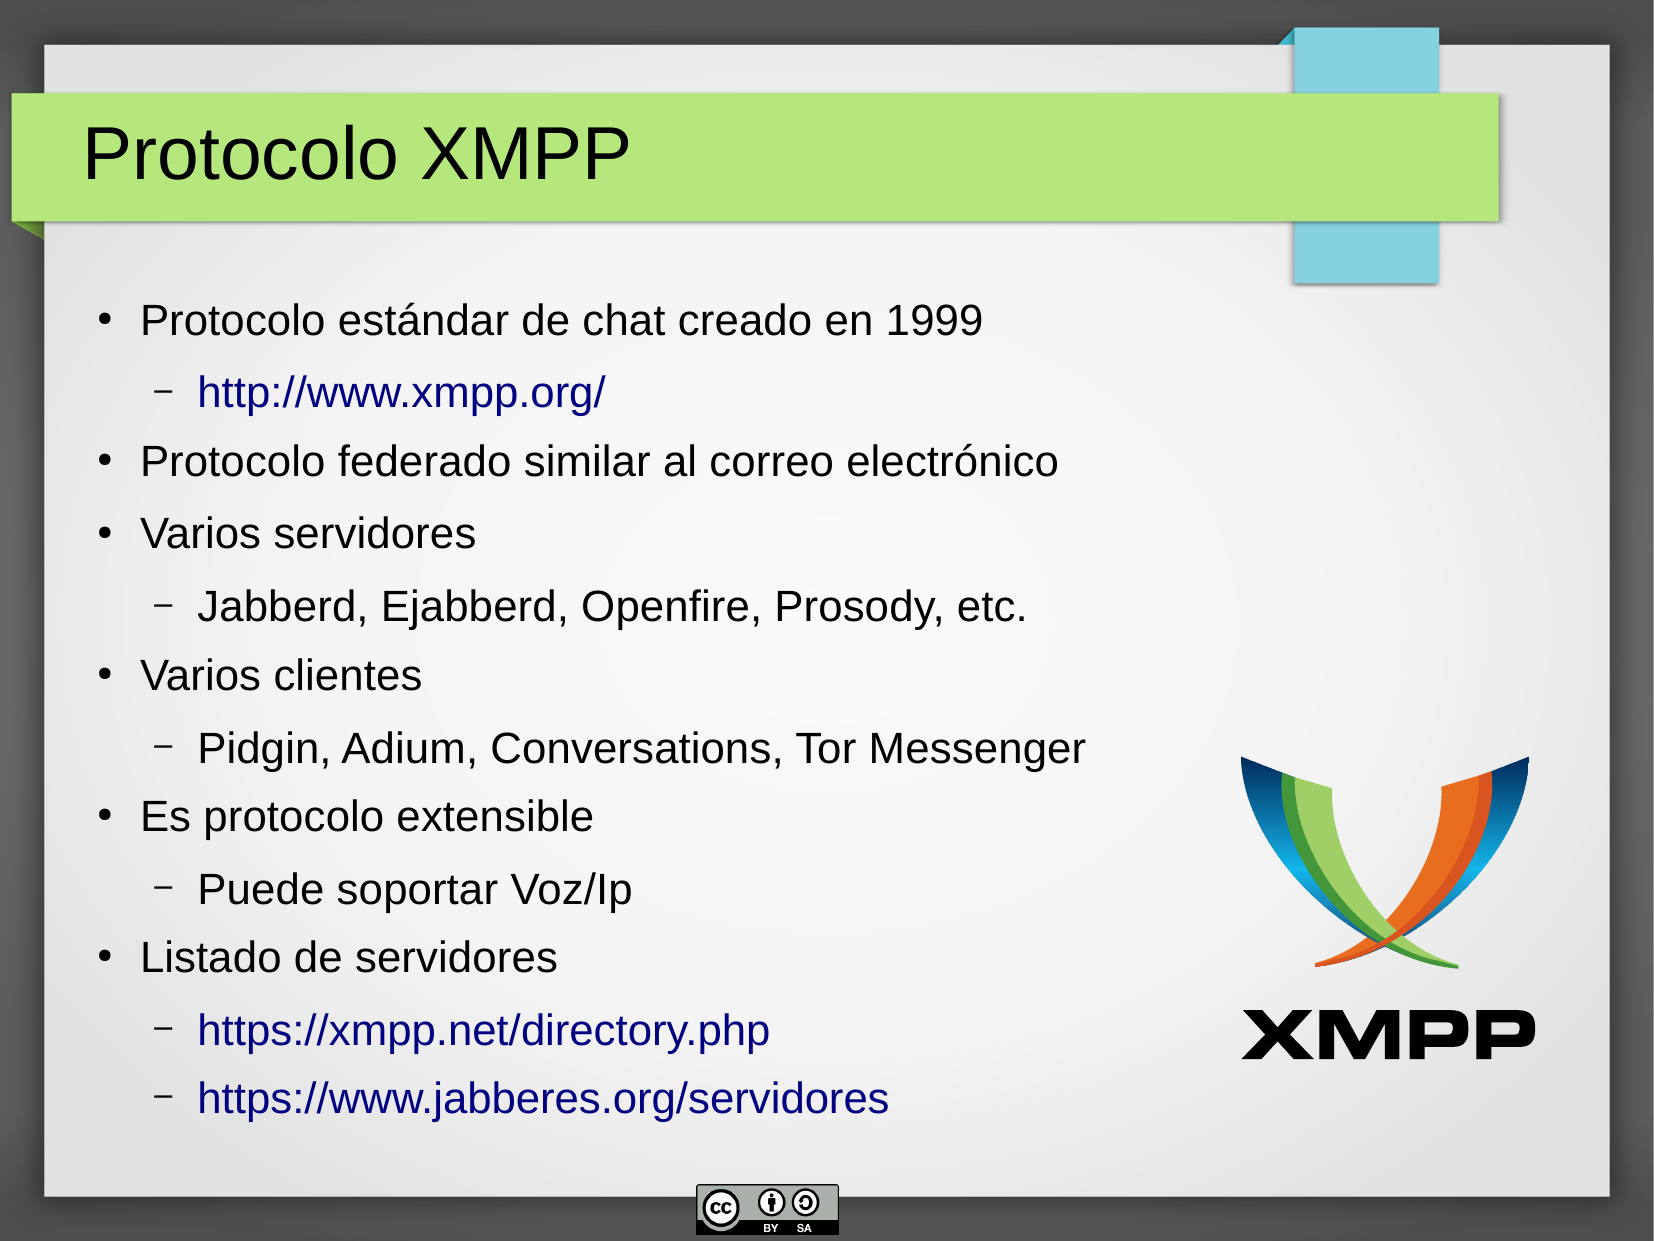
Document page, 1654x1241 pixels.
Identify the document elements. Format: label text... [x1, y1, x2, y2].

picture [0, 0, 1654, 1241]
list Protocolo estándar de chat creado en 1999 http://www.xmpp.org/ Protocolo federado similar al correo electrónico Varios servidores Jabberd, Ejabberd, Openfire, Prosody, etc. Varios clientes Pidgin, Adium, Conversations, Tor Messenger Es protocolo extensible Puede soportar Voz/Ip Listado de servidores https://xmpp.net/directory.php https://www.jabberes.org/servidores [82, 295, 1571, 1134]
title Protocolo XMPP [82, 94, 1264, 213]
